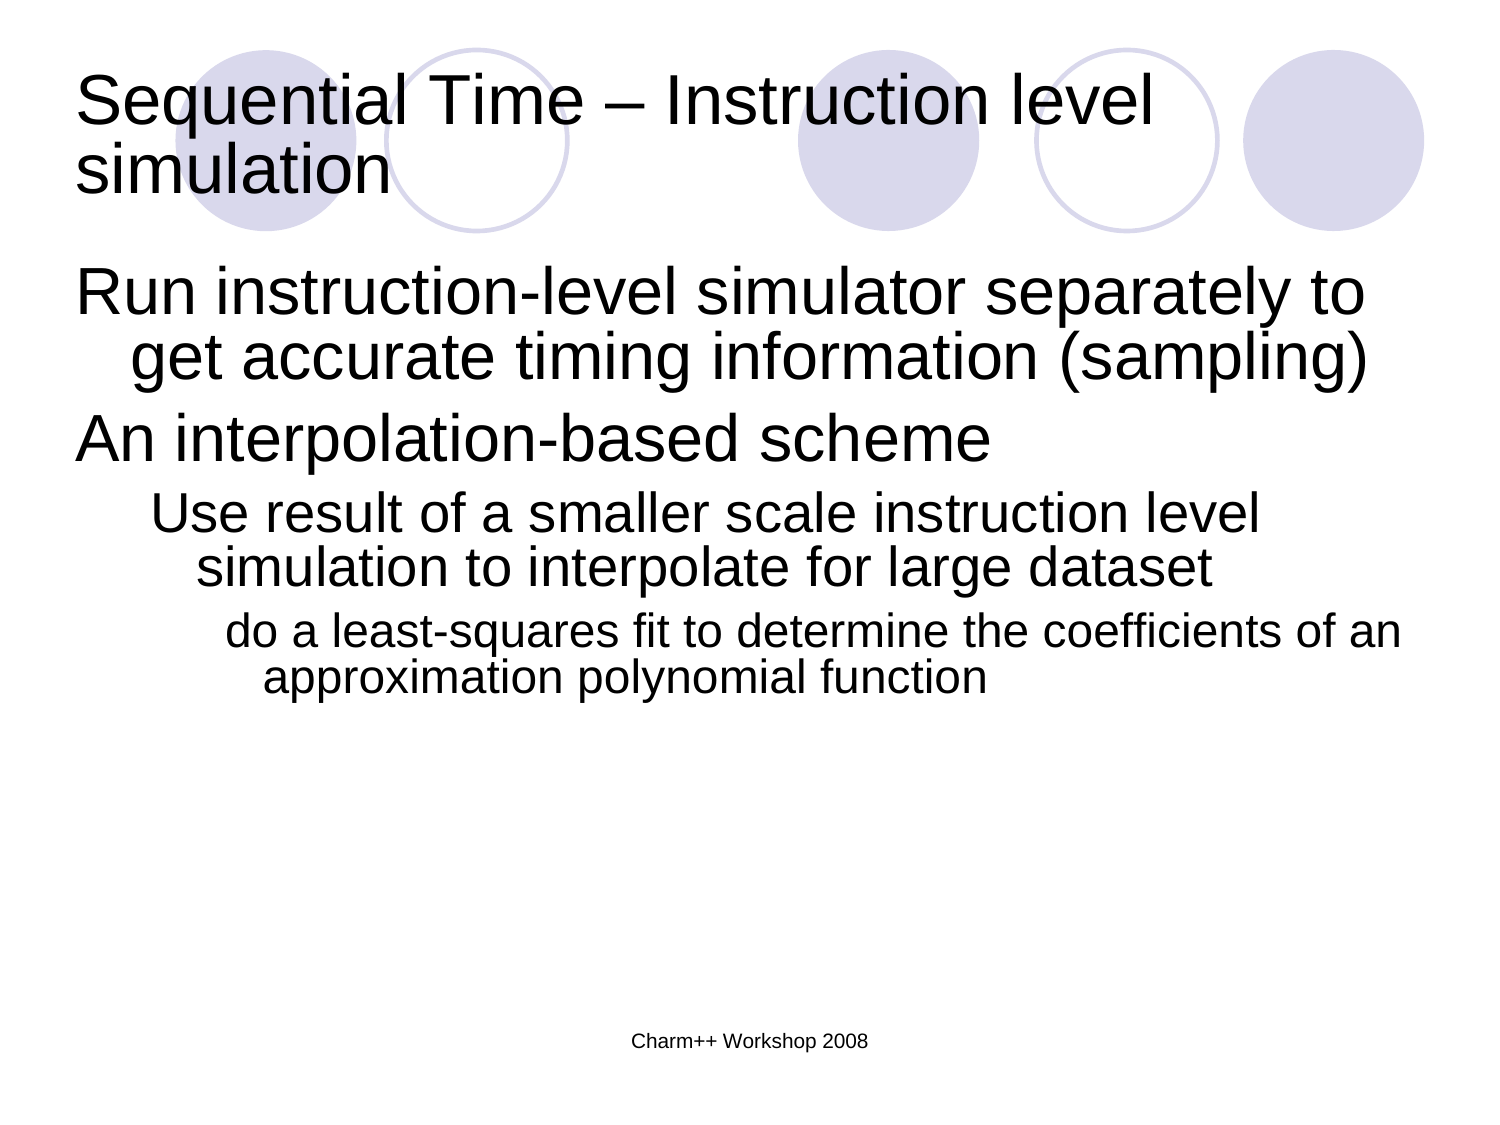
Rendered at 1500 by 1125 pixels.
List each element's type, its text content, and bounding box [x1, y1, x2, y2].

title Sequential Time – Instruction level simulation [74, 45, 1425, 233]
list Run instruction-level simulator separately to get accurate timing information (sampling) An interpolation-based scheme Use result of a smaller scale instruction level simulation to interpolate for large dataset do a least-squares fit to determine the coefficients of an approximation polynomial function [74, 262, 1425, 1006]
